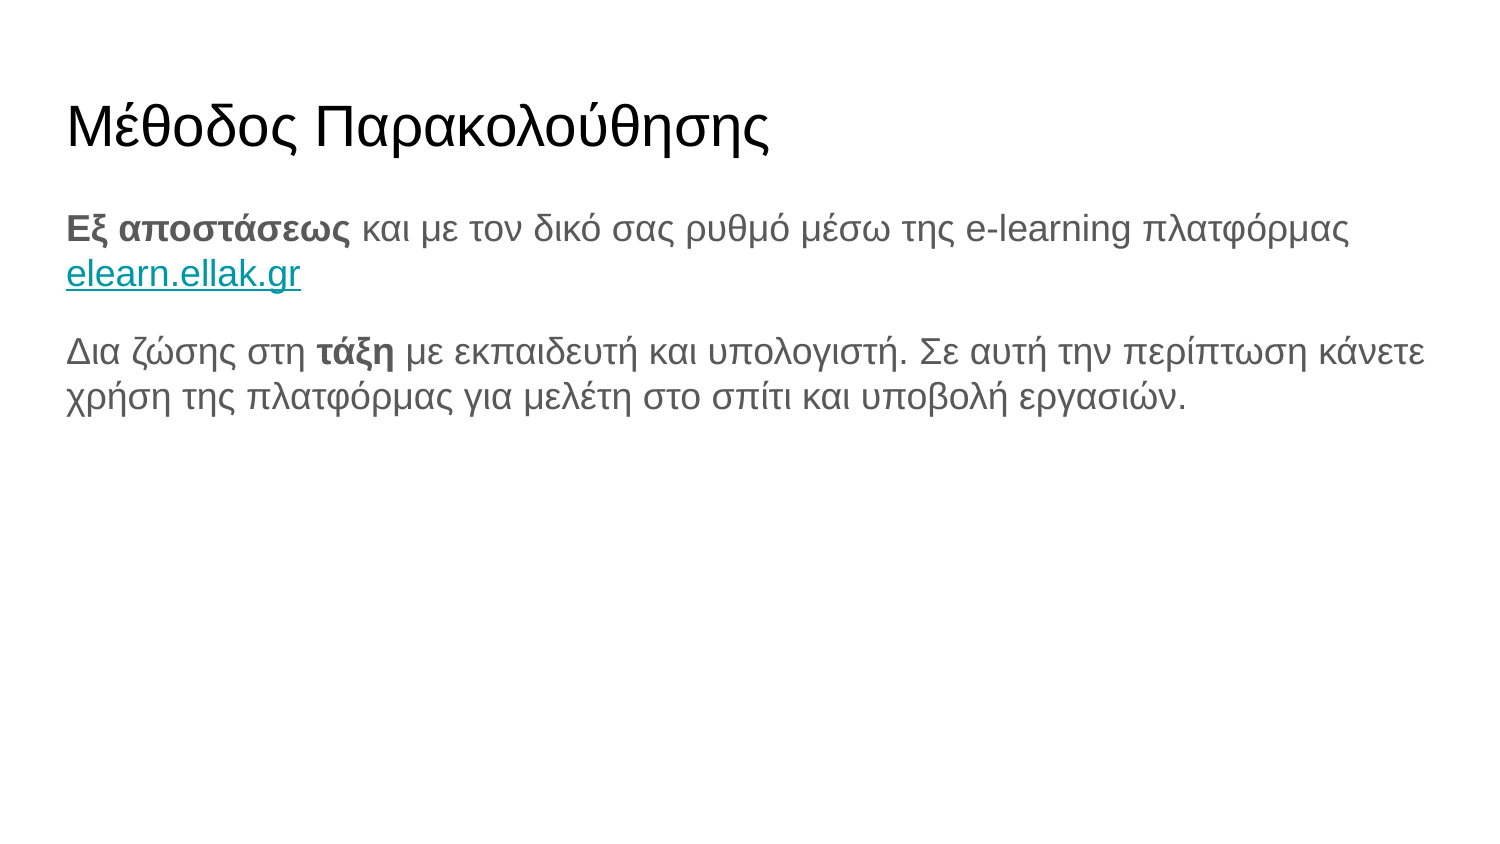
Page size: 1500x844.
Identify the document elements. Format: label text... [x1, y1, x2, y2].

list Εξ αποστάσεως και με τον δικό σας ρυθμό μέσω της e-learning πλατφόρμας elearn.ellak.gr Δια ζώσης στη τάξη με εκπαιδευτή και υπολογιστή. Σε αυτή την περίπτωση κάνετε χρήση της πλατφόρμας για μελέτη στο σπίτι και υποβολή εργασιών. [51, 189, 1449, 750]
title Μέθοδος Παρακολούθησης [51, 72, 1449, 167]
